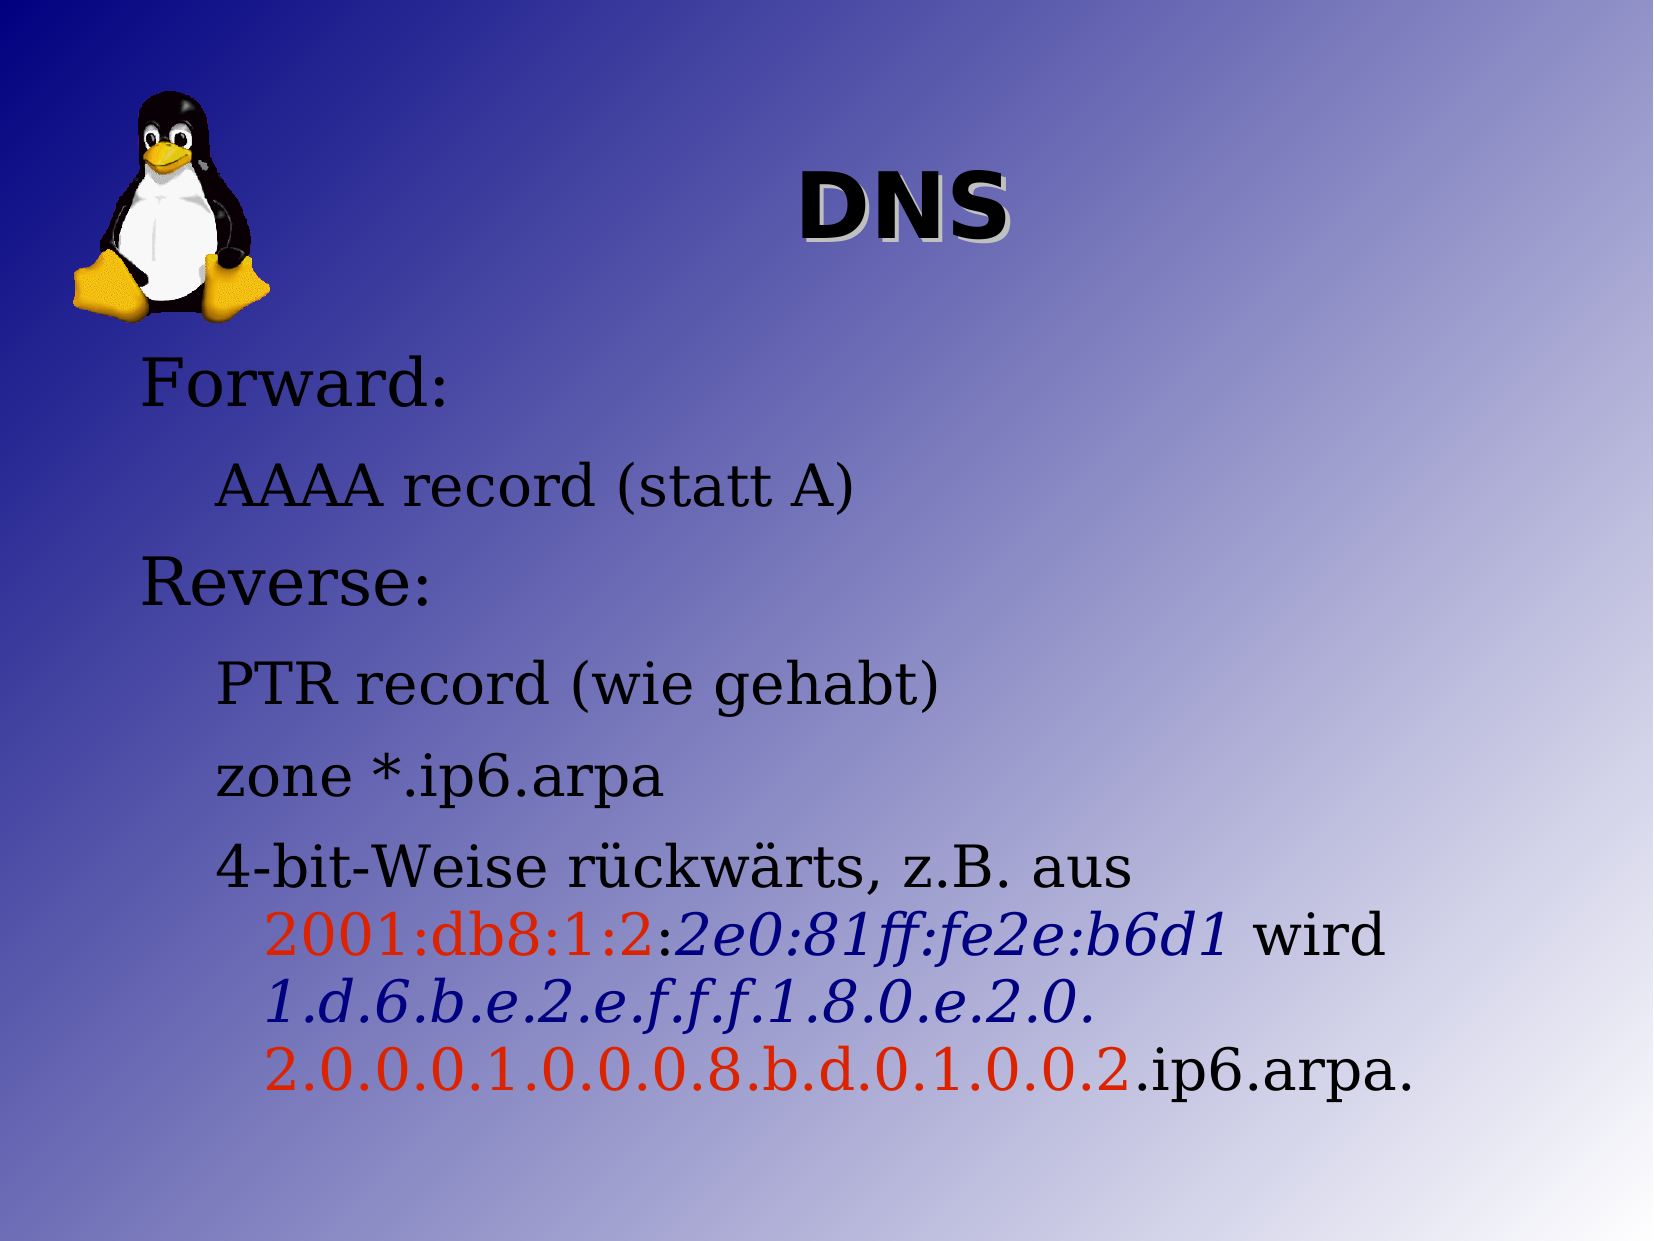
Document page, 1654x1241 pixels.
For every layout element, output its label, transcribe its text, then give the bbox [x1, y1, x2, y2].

picture [73, 91, 270, 323]
title DNS [274, 102, 1533, 311]
list Forward: AAAA record (statt A) Reverse: PTR record (wie gehabt) zone *.ip6.arpa 4-bit-Weise rückwärts, z.B. aus 2001:db8:1:2:2e0:81ff:fe2e:b6d1 wird 1.d.6.b.e.2.e.f.f.f.1.8.0.e.2.0. 2.0.0.0.1.0.0.0.8.b.d.0.1.0.0.2.ip6.arpa. [121, 344, 1533, 1127]
